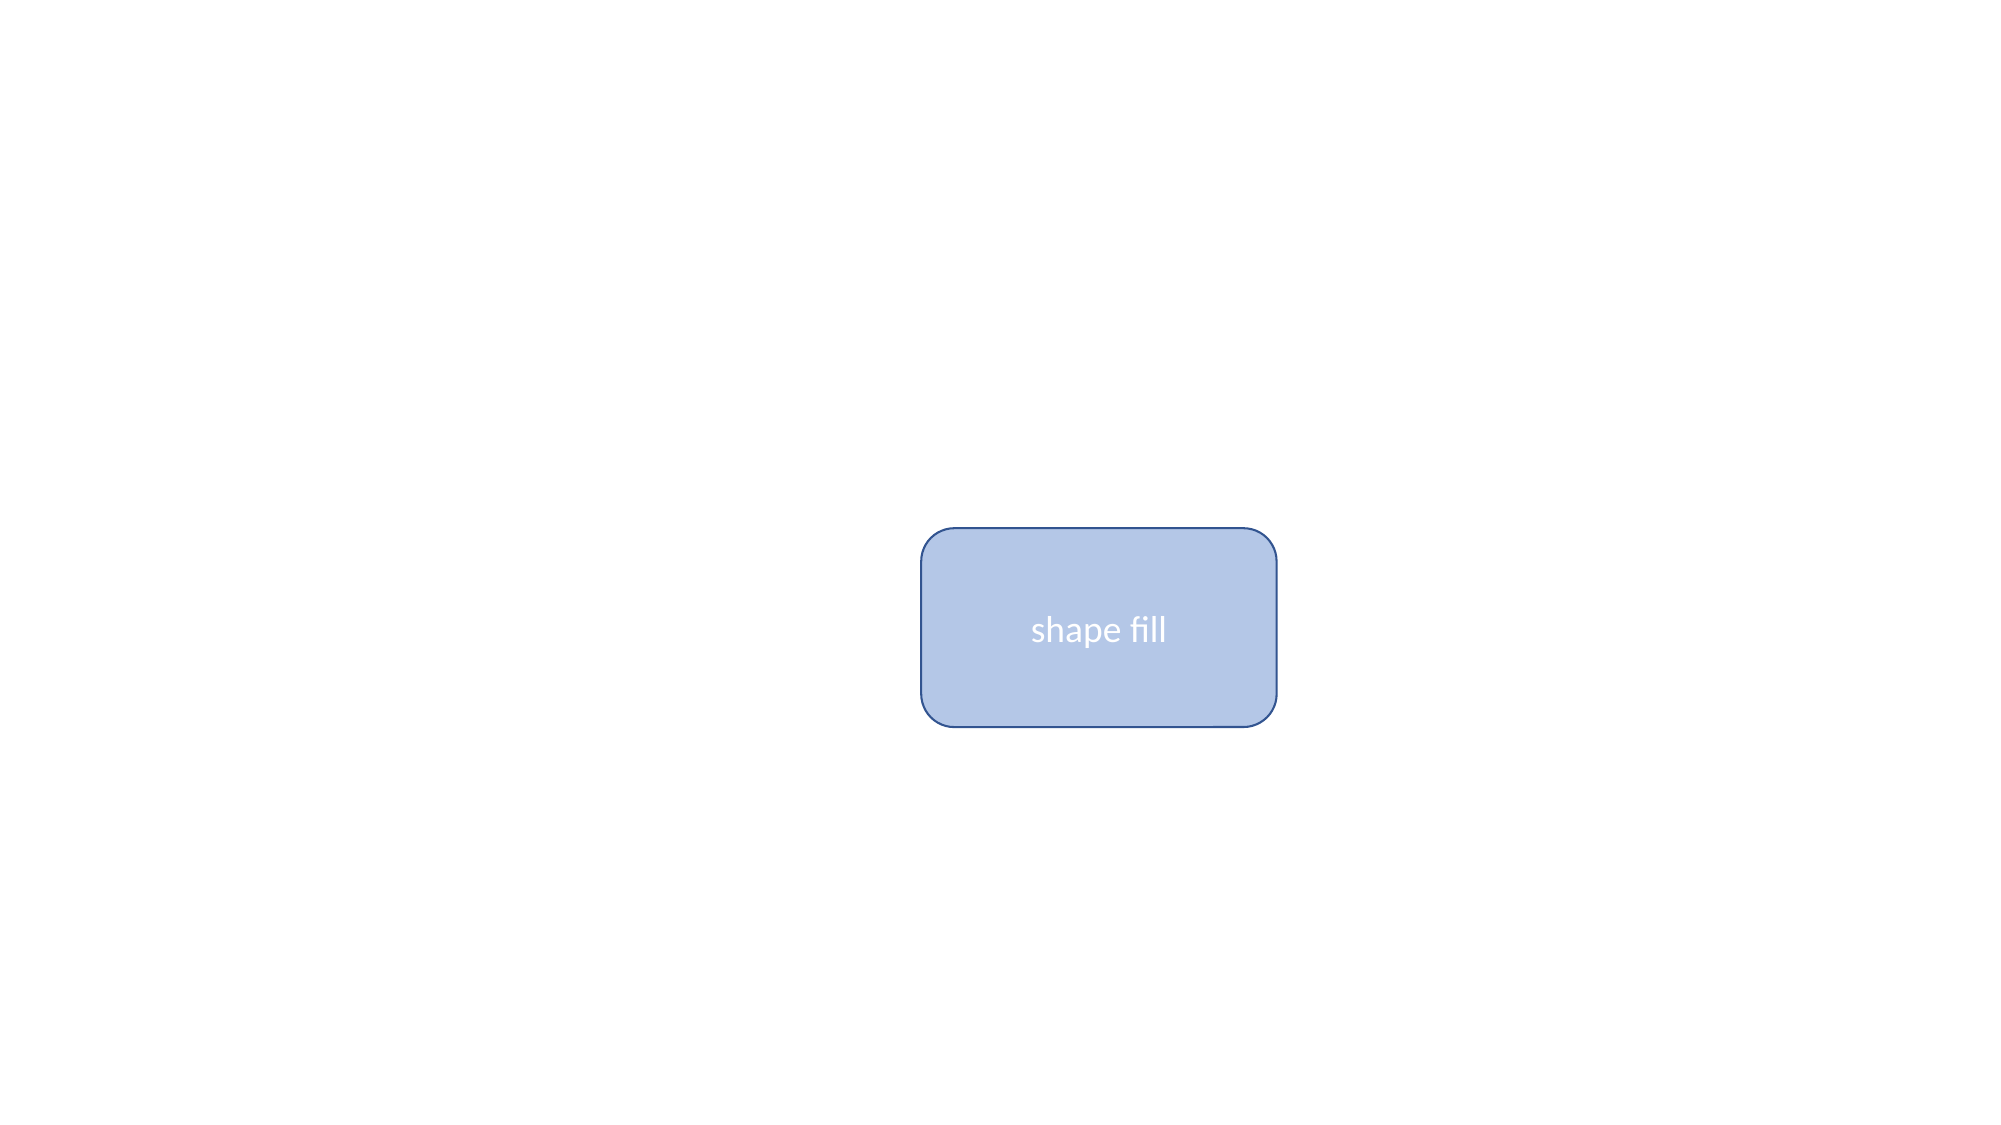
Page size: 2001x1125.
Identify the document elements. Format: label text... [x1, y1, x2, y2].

text_box shape fill [921, 528, 1277, 728]
